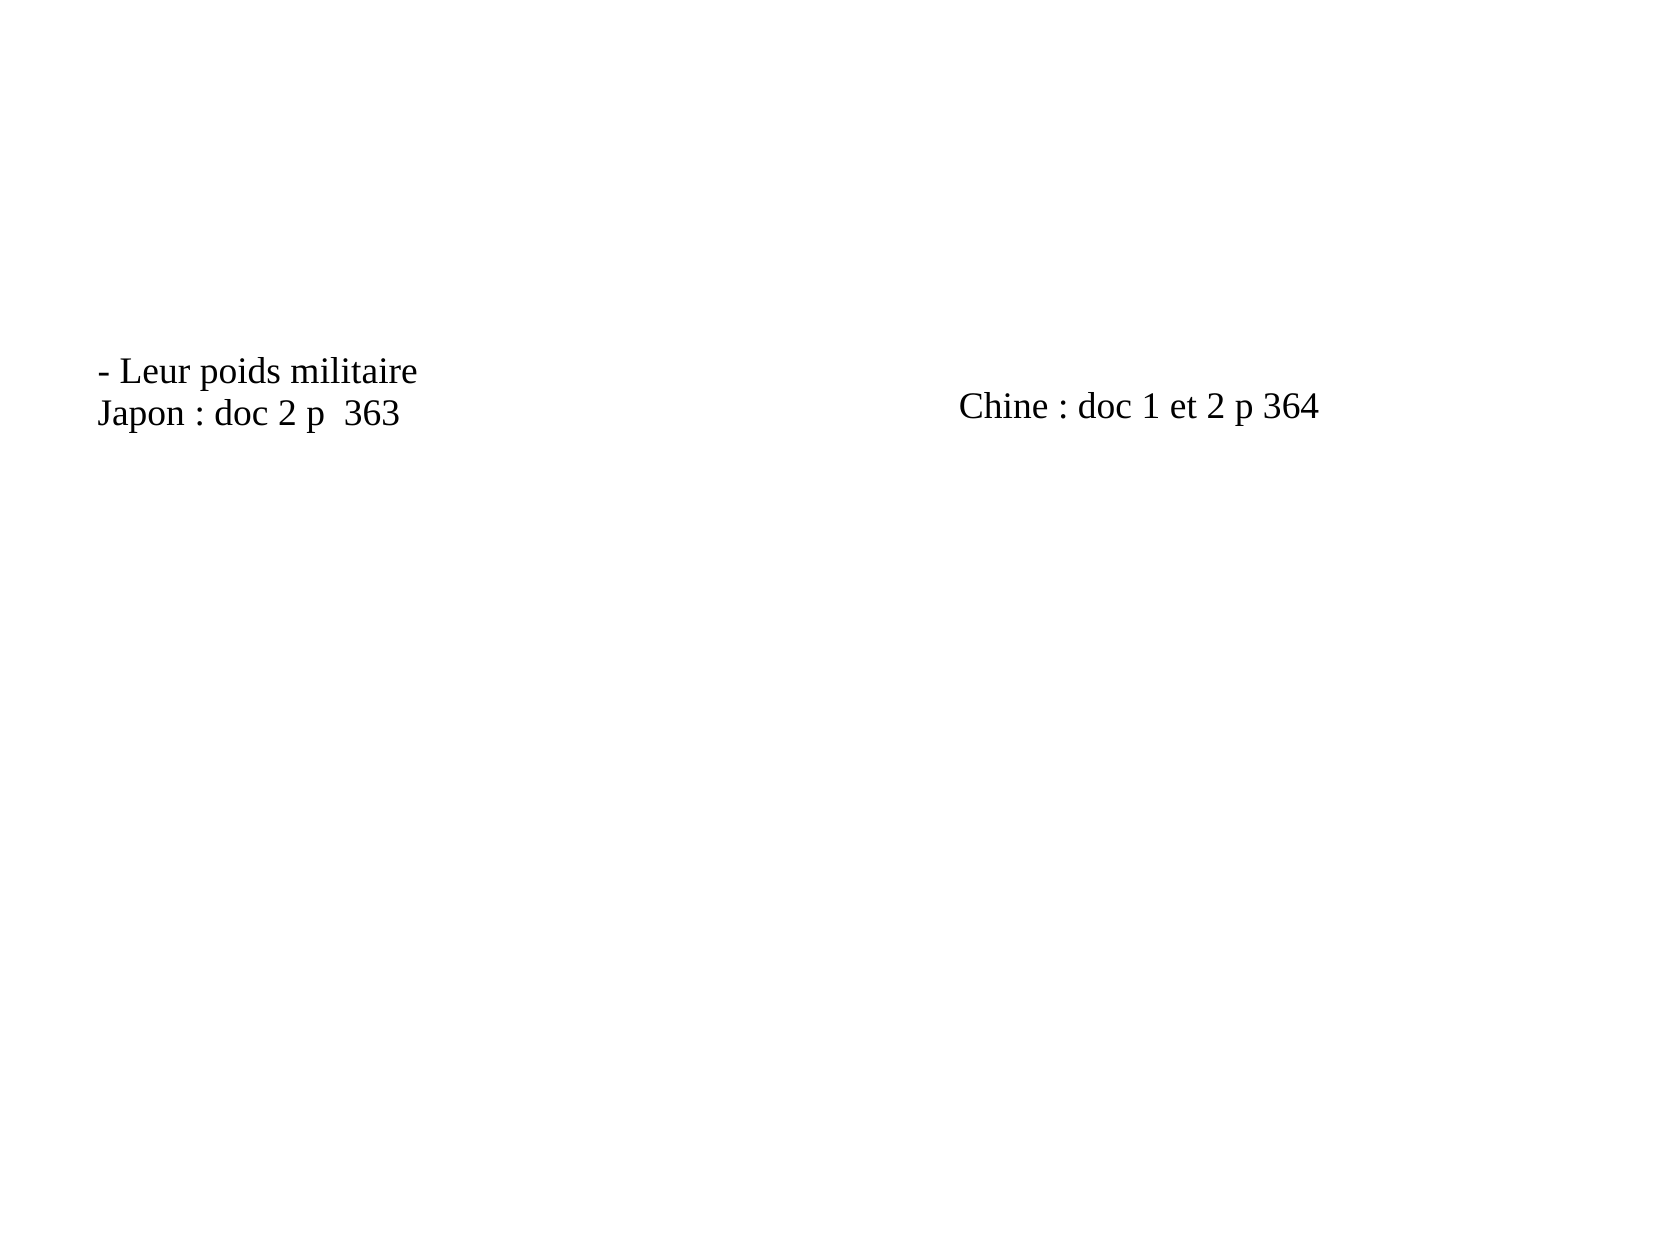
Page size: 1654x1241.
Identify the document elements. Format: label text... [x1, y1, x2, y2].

text_box Chine : doc 1 et 2 p 364 [944, 377, 1335, 436]
text_box - Leur poids militaire Japon : doc 2 p 363 [82, 342, 443, 485]
